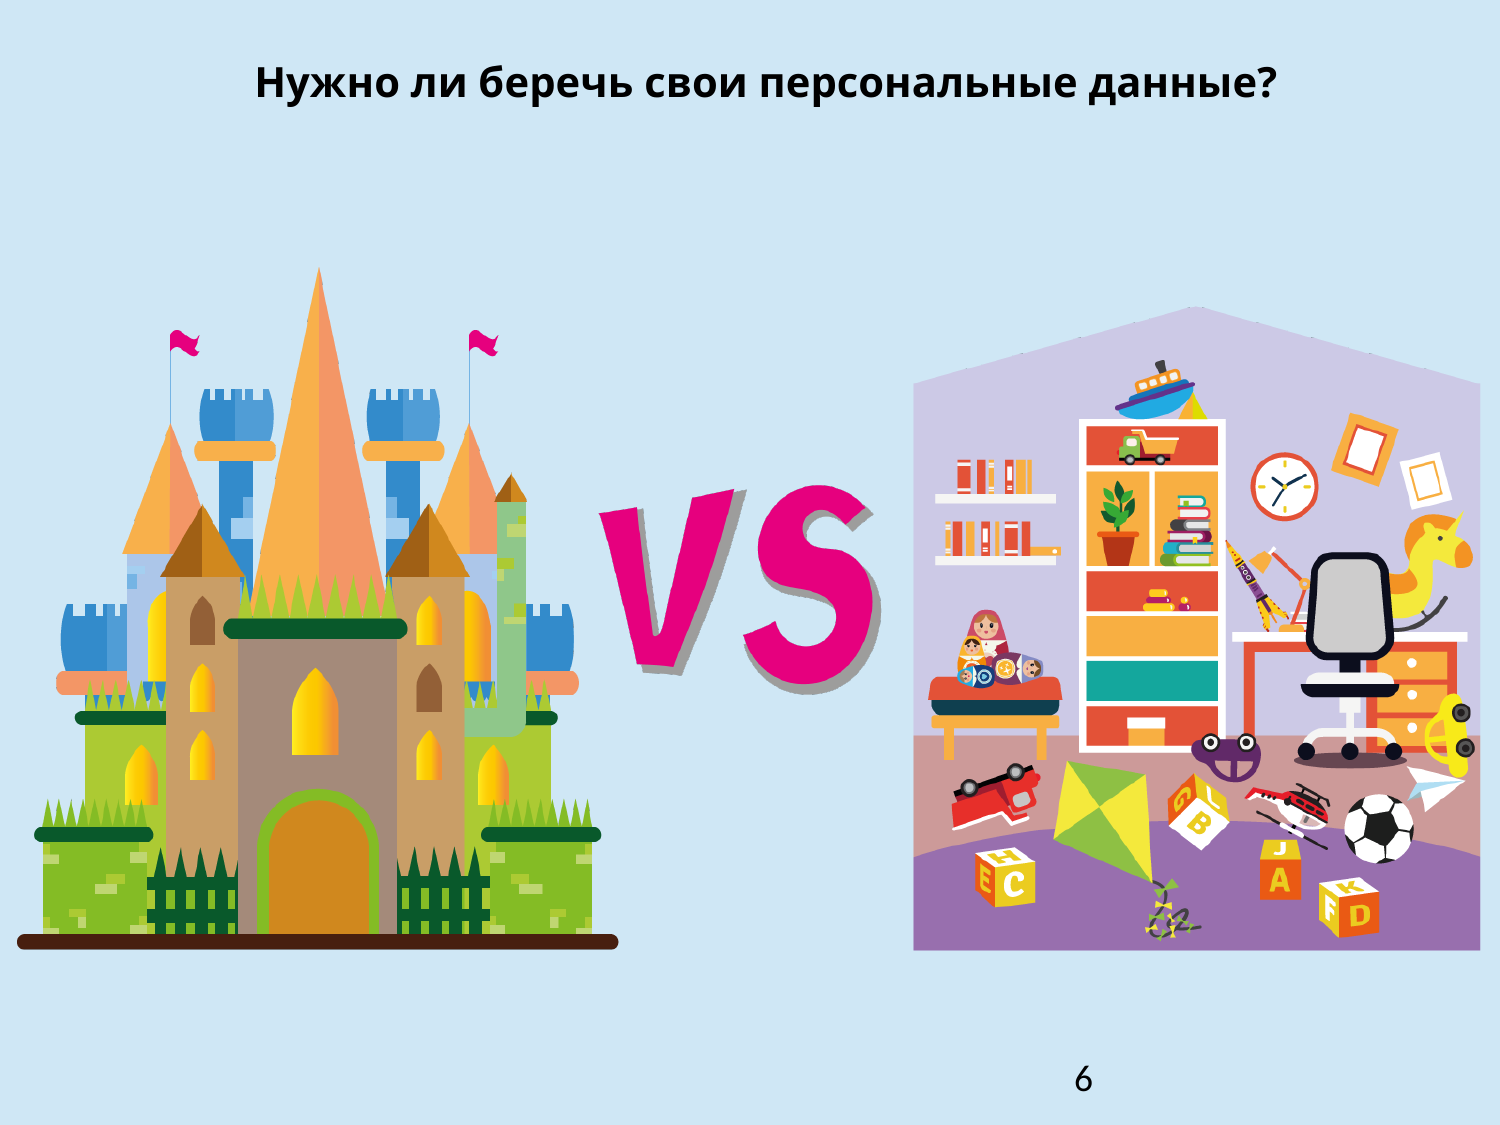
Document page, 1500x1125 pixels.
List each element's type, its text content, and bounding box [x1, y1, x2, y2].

slide_number <номер> [1059, 1046, 1397, 1107]
text_box Нужно ли беречь свои персональные данные? [0, 48, 1500, 114]
picture [9, 257, 1500, 968]
